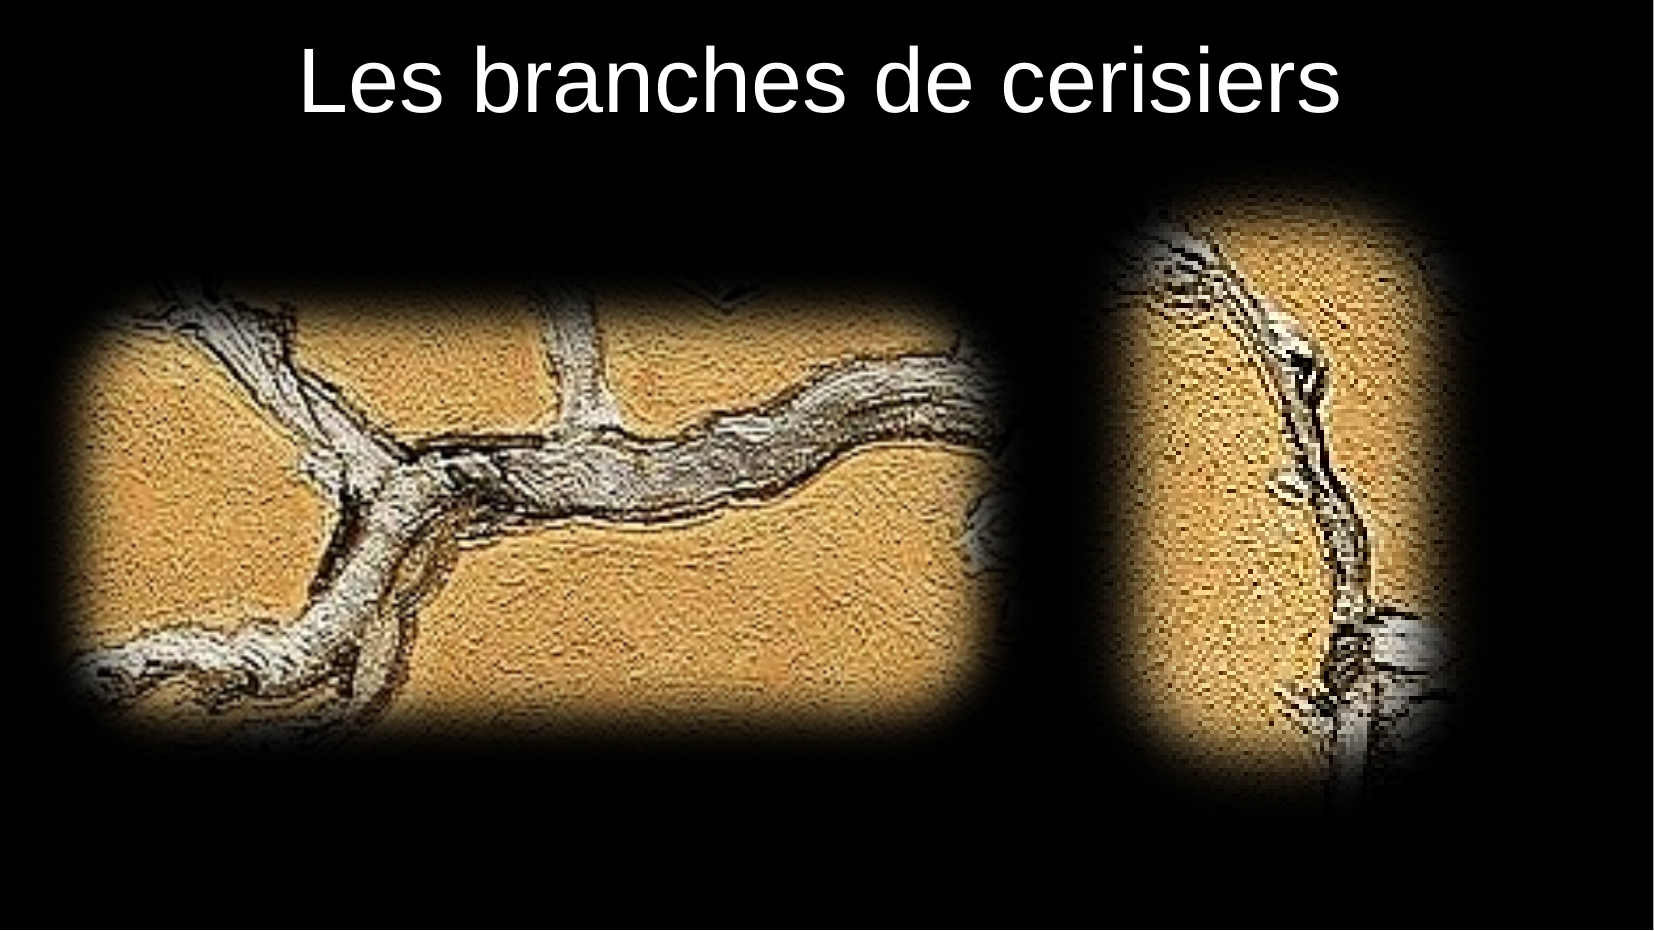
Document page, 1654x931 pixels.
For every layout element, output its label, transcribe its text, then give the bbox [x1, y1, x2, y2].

picture [0, 118, 1528, 857]
title Les branches de cerisiers [76, 29, 1565, 133]
